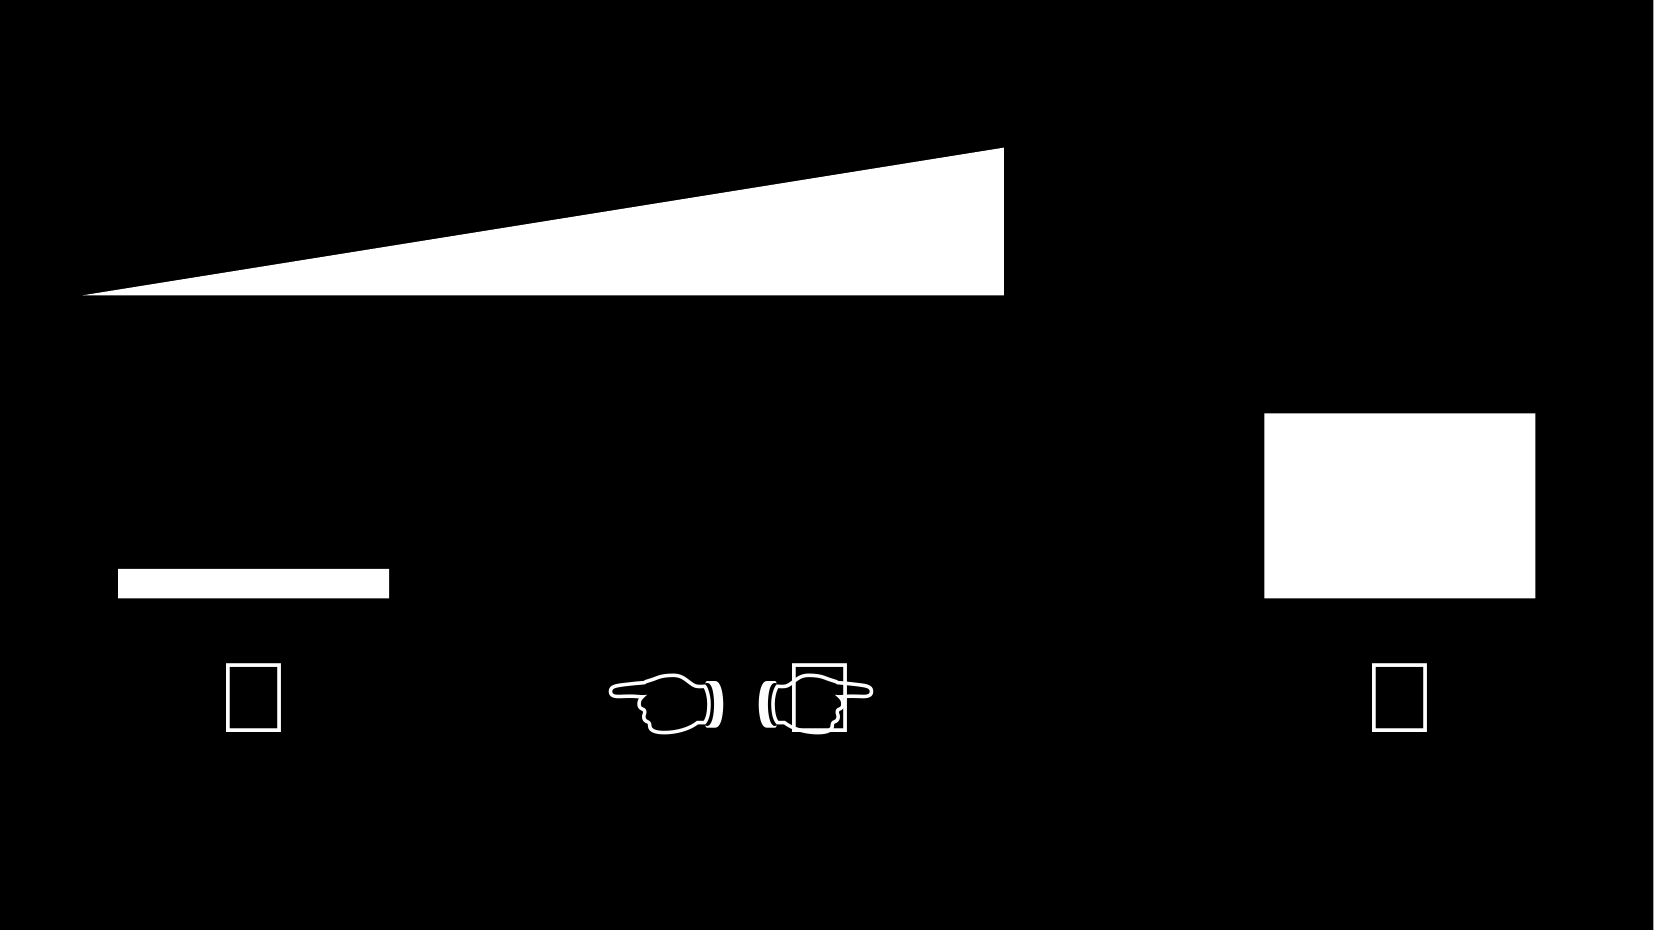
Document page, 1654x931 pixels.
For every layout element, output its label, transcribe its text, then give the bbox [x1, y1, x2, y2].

list 🥕 [118, 598, 389, 798]
list 👈 🤓 👉 [389, 598, 1265, 798]
list 🏒 [1265, 598, 1536, 798]
text_box [118, 568, 390, 598]
text_box [82, 147, 1004, 296]
text_box [1264, 413, 1536, 598]
